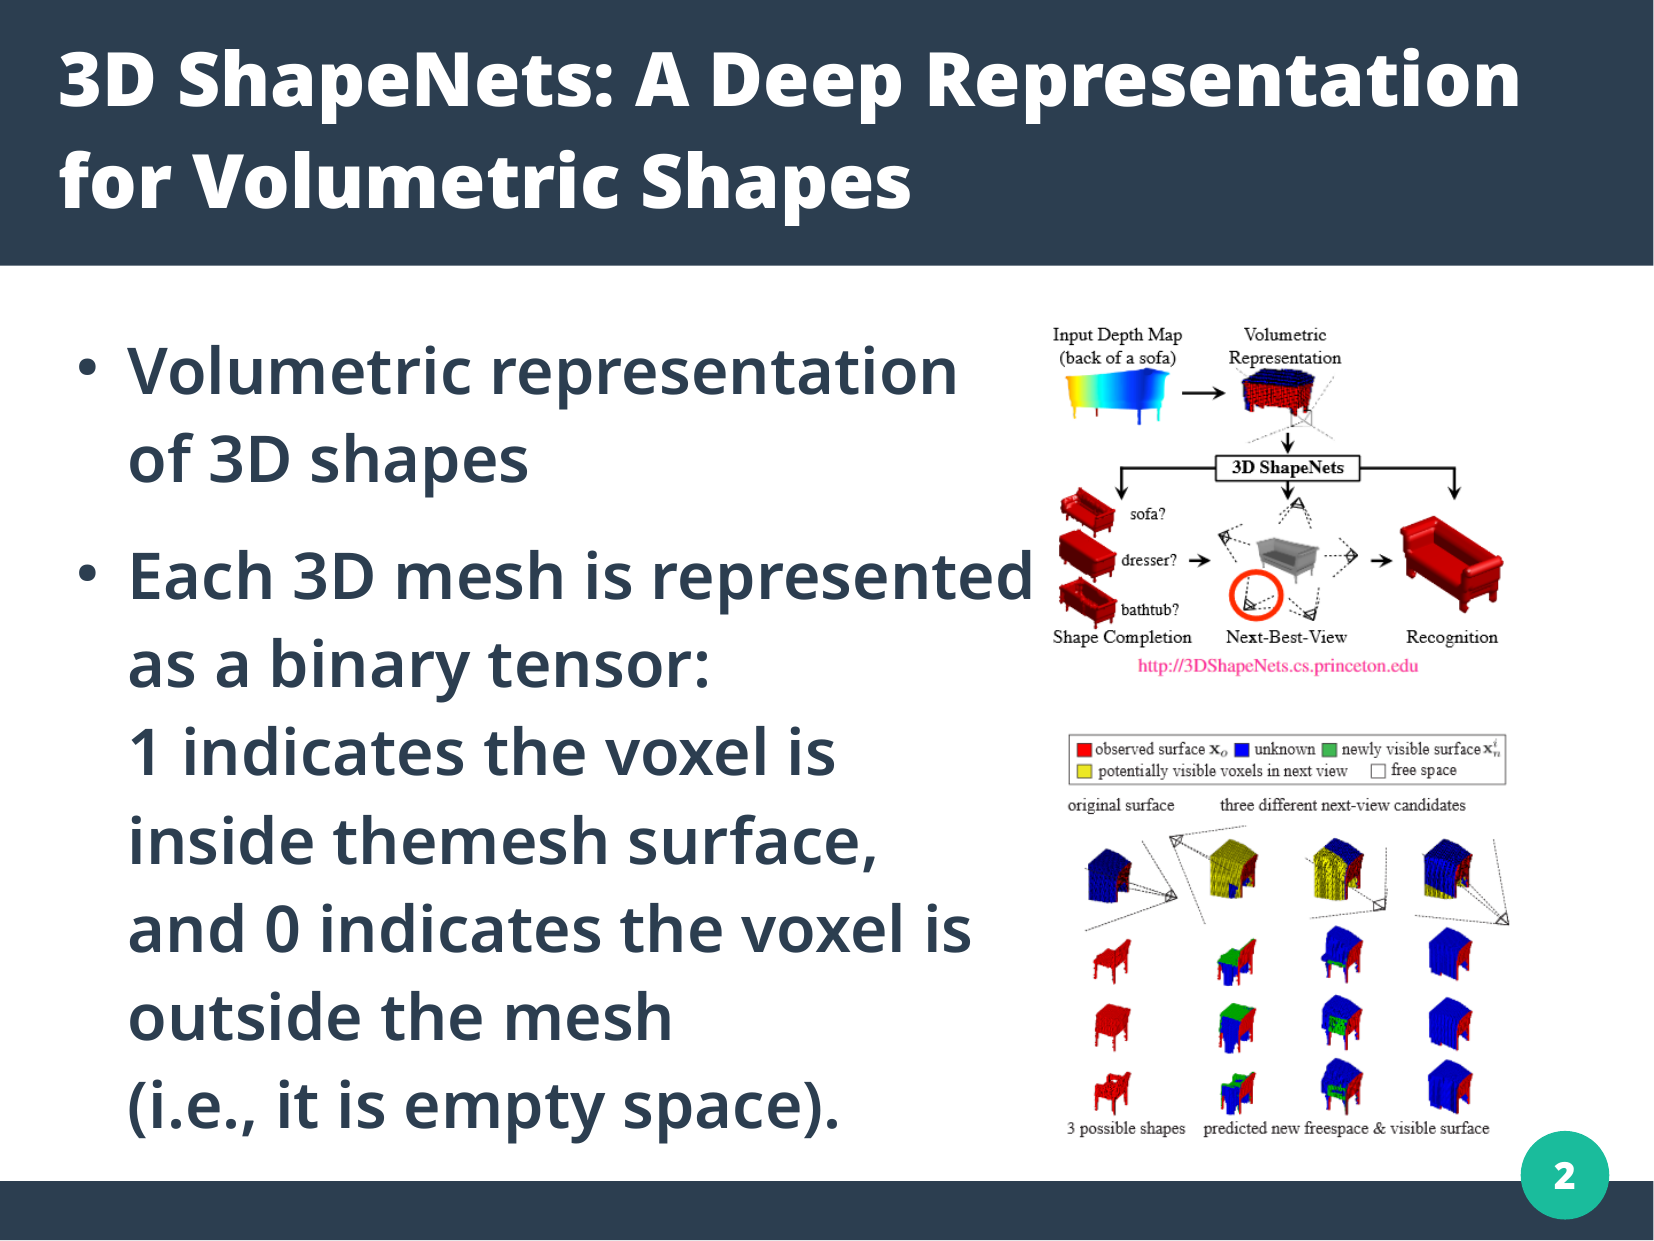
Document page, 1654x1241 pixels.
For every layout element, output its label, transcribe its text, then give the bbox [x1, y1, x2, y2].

picture [1035, 314, 1527, 681]
title 3D ShapeNets: A Deep Representation for Volumetric Shapes [59, 49, 1595, 207]
list Volumetric representation of 3D shapes Each 3D mesh is represented as a binary tensor: 1 indicates the voxel is inside themesh surface, and 0 indicates the voxel is outside the mesh (i.e., it is empty space). [59, 324, 1595, 1152]
picture [1055, 719, 1531, 1143]
